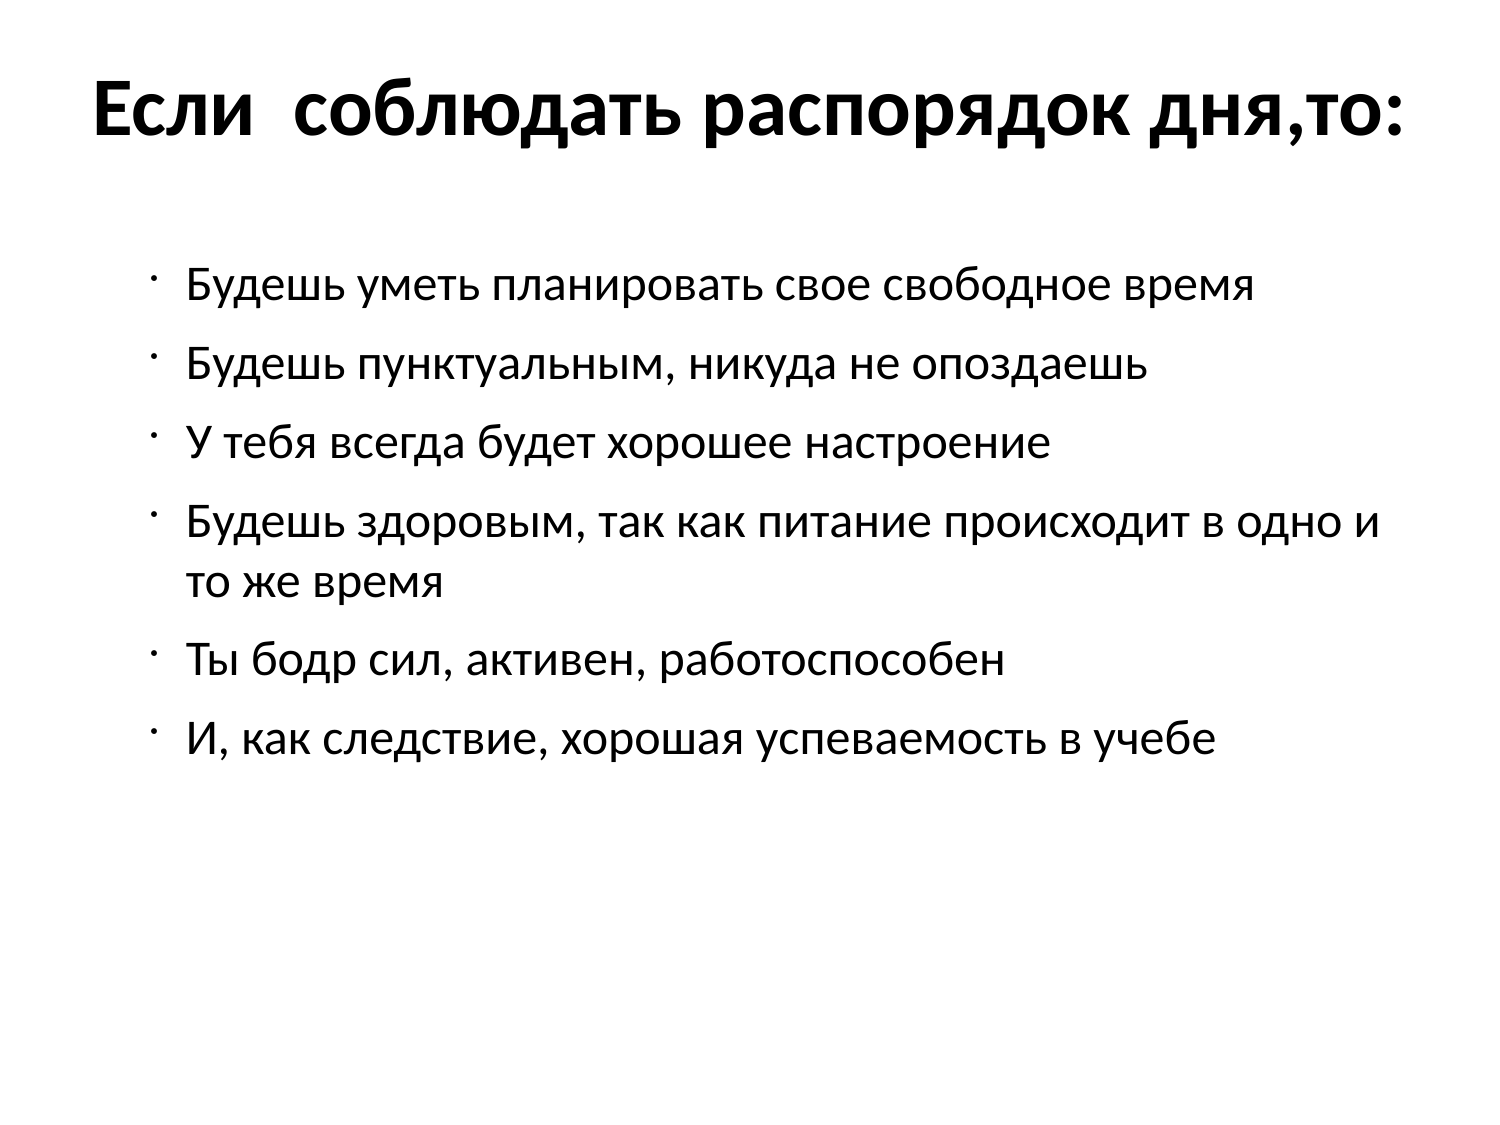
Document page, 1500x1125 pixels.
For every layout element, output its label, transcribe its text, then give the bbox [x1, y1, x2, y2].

title Если соблюдать распорядок дня,то: [75, 45, 1425, 233]
text_box Будешь уметь планировать свое свободное время Будешь пунктуальным, никуда не опоздаешь У тебя всегда будет хорошее настроение Будешь здоровым, так как питание происходит в одно и то же время Ты бодр сил, активен, работоспособен И, как следствие, хорошая успеваемость в учебе [135, 243, 1436, 772]
